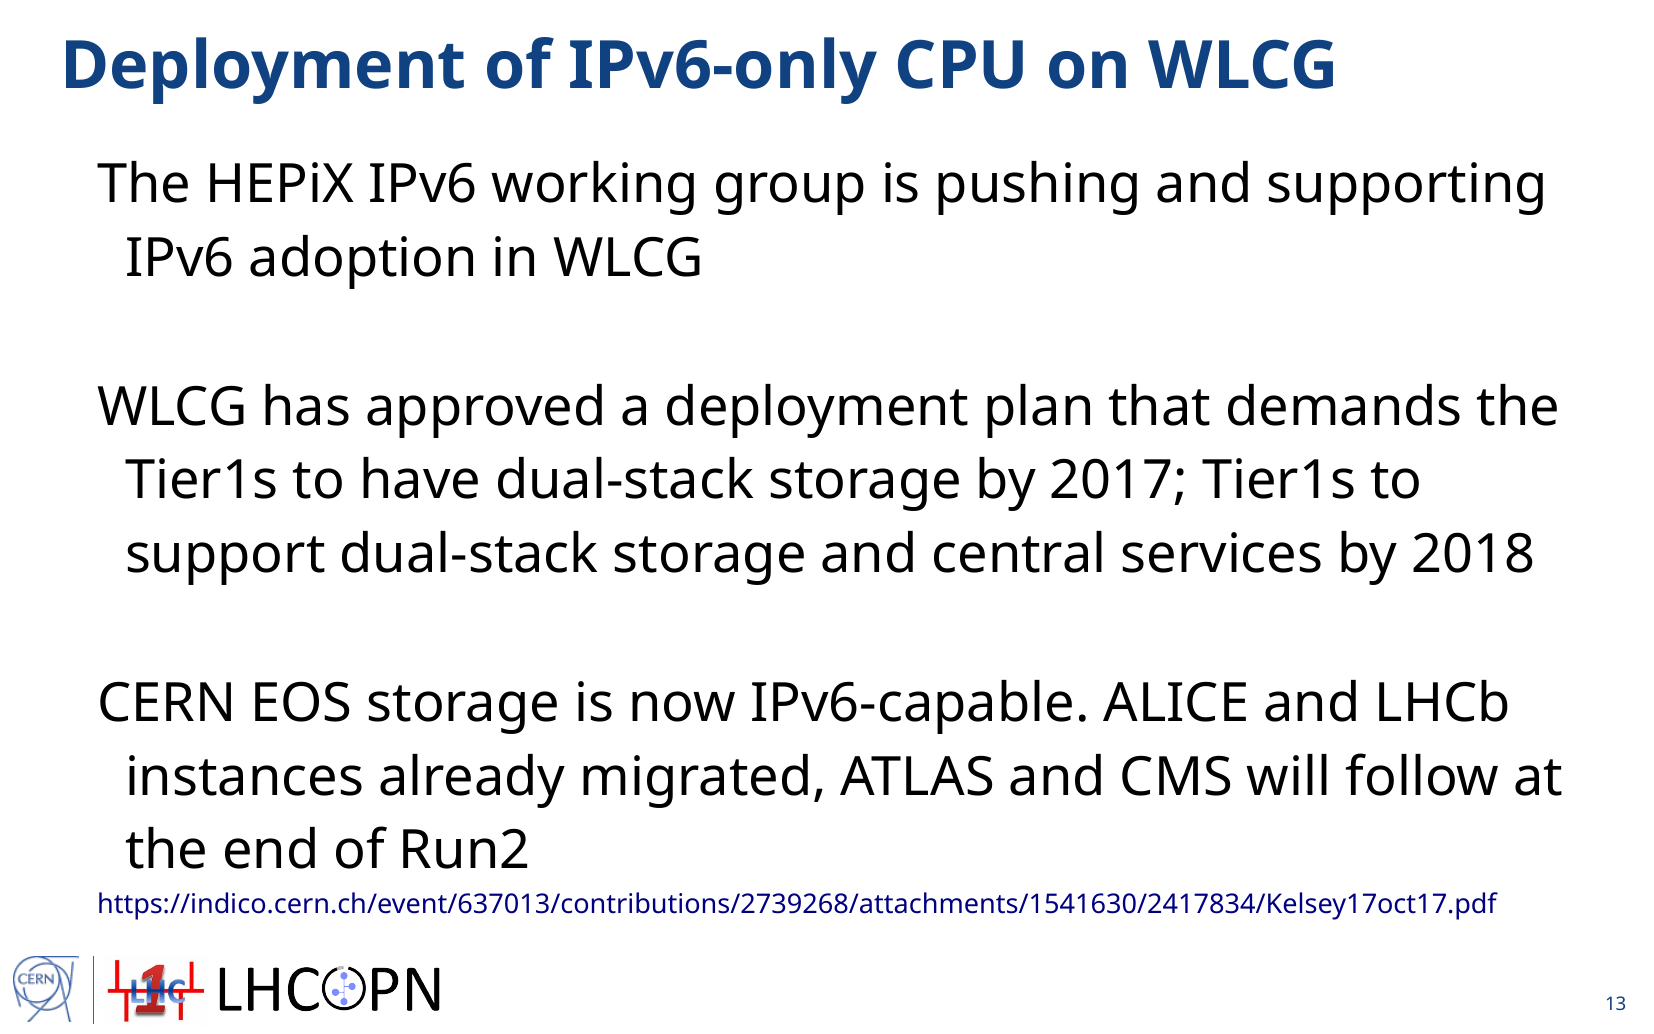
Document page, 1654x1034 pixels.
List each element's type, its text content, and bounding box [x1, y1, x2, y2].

picture [13, 956, 79, 1032]
text_box The HEPiX IPv6 working group is pushing and supporting IPv6 adoption in WLCG WLCG has approved a deployment plan that demands the Tier1s to have dual-stack storage by 2017; Tier1s to support dual-stack storage and central services by 2018 CERN EOS storage is now IPv6-capable. ALICE and LHCb instances already migrated, ATLAS and CMS will follow at the end of Run2 https://indico.cern.ch/event/637013/contributions/2739268/attachments/1541630/2417834/Kelsey17oct17.pdf [82, 137, 1638, 1034]
title Deployment of IPv6-only CPU on WLCG [60, 0, 1528, 138]
